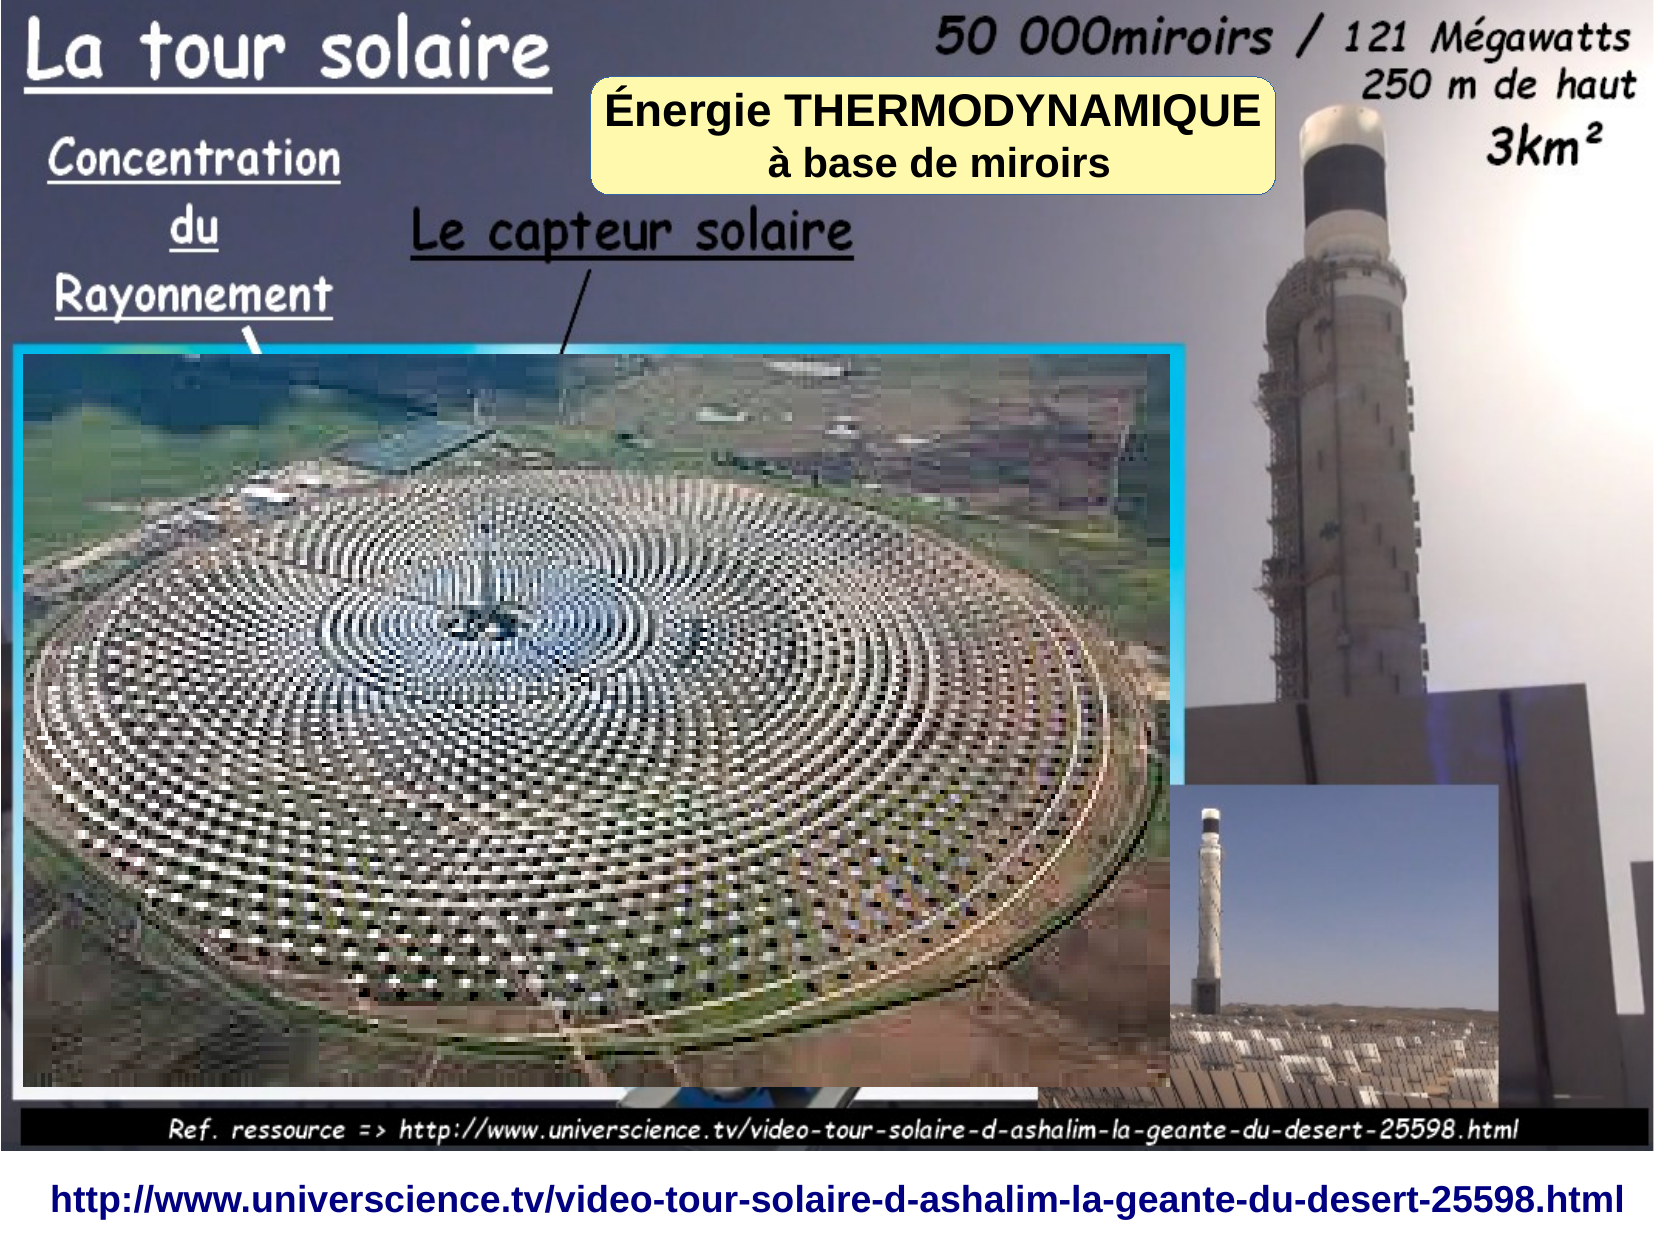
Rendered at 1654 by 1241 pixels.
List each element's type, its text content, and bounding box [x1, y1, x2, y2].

text_box Énergie THERMODYNAMIQUE à base de miroirs [590, 76, 1276, 195]
text_box http://www.universcience.tv/video-tour-solaire-d-ashalim-la-geante-du-desert-25598.html [35, 1171, 1642, 1229]
picture [1, 0, 1654, 1151]
